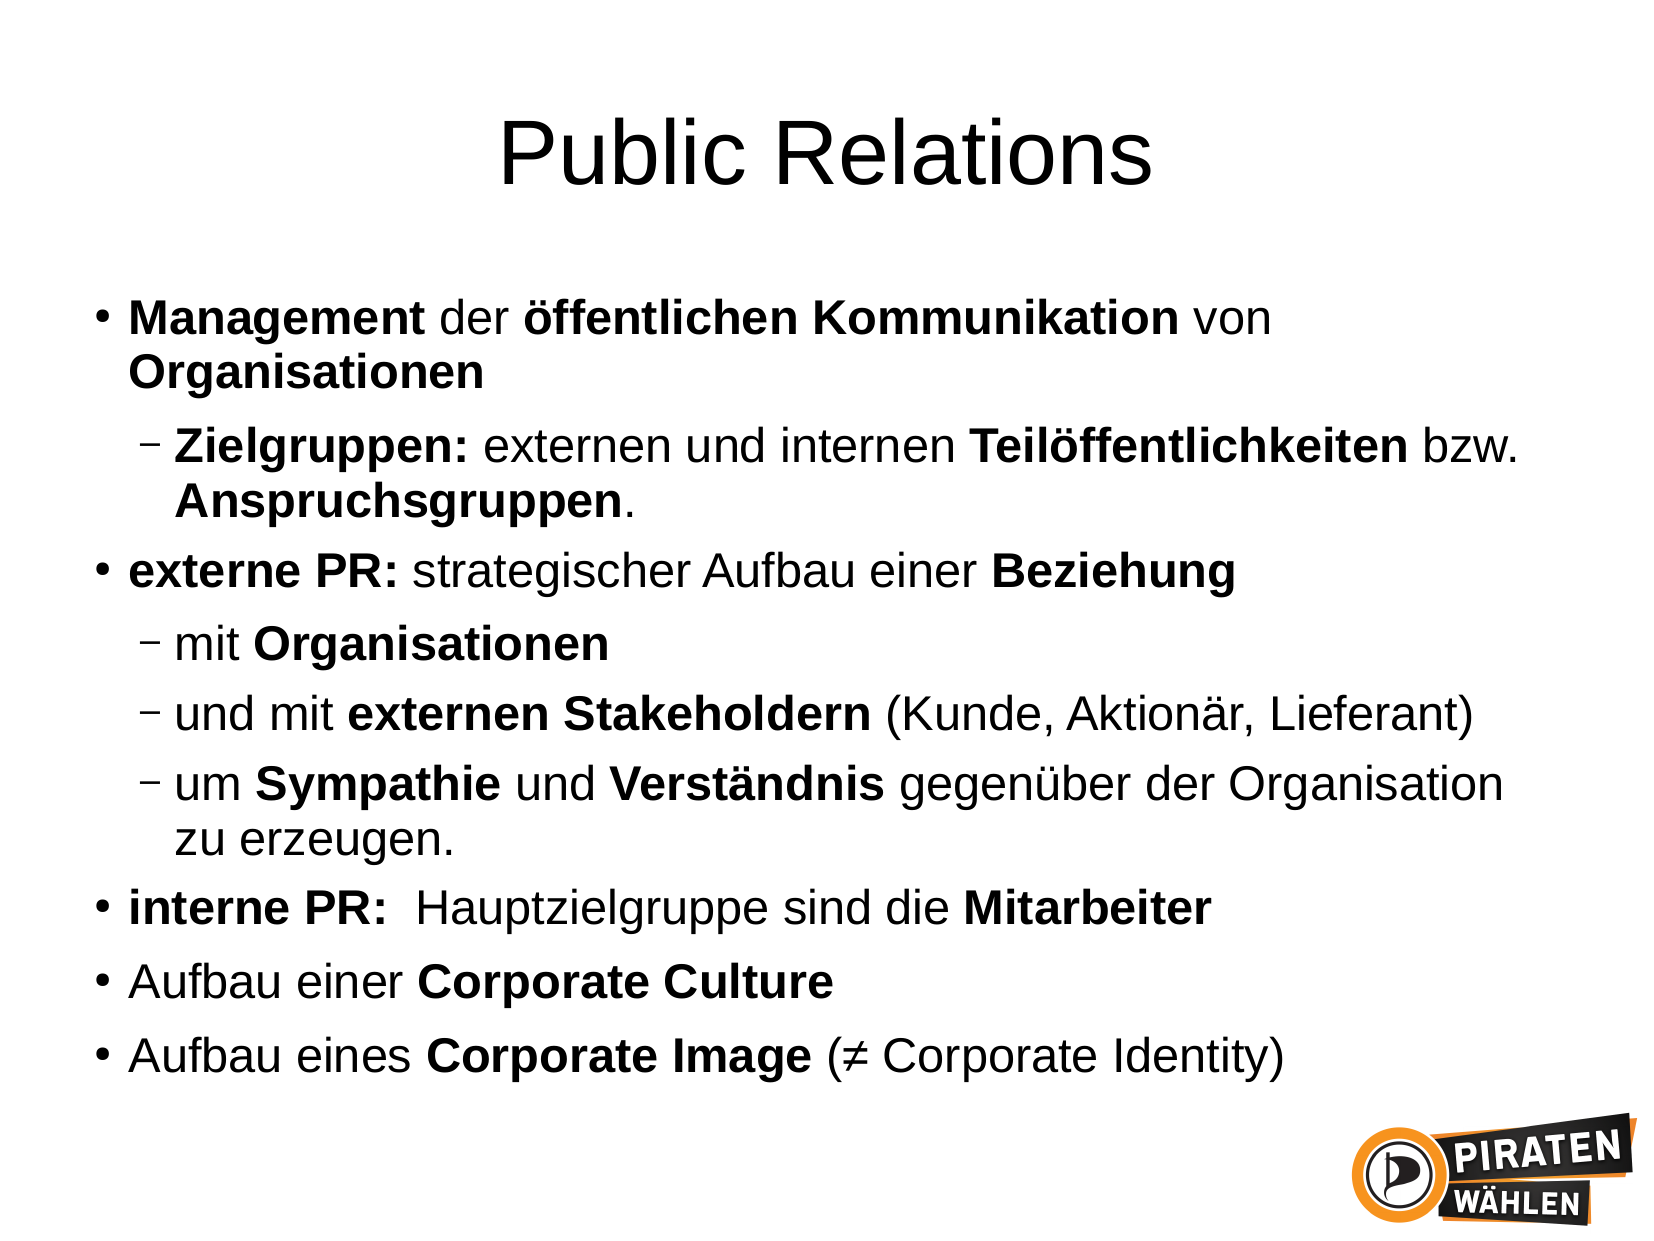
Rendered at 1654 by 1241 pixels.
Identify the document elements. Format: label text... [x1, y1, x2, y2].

list Management der öffentlichen Kommunikation von Organisationen Zielgruppen: externen und internen Teilöffentlichkeiten bzw. Anspruchsgruppen. externe PR: strategischer Aufbau einer Beziehung mit Organisationen und mit externen Stakeholdern (Kunde, Aktionär, Lieferant) um Sympathie und Verständnis gegenüber der Organisation zu erzeugen. interne PR: Hauptzielgruppe sind die Mitarbeiter Aufbau einer Corporate Culture Aufbau eines Corporate Image (≠ Corporate Identity) [82, 290, 1538, 1101]
picture [1337, 1098, 1654, 1241]
title Public Relations [82, 49, 1571, 257]
